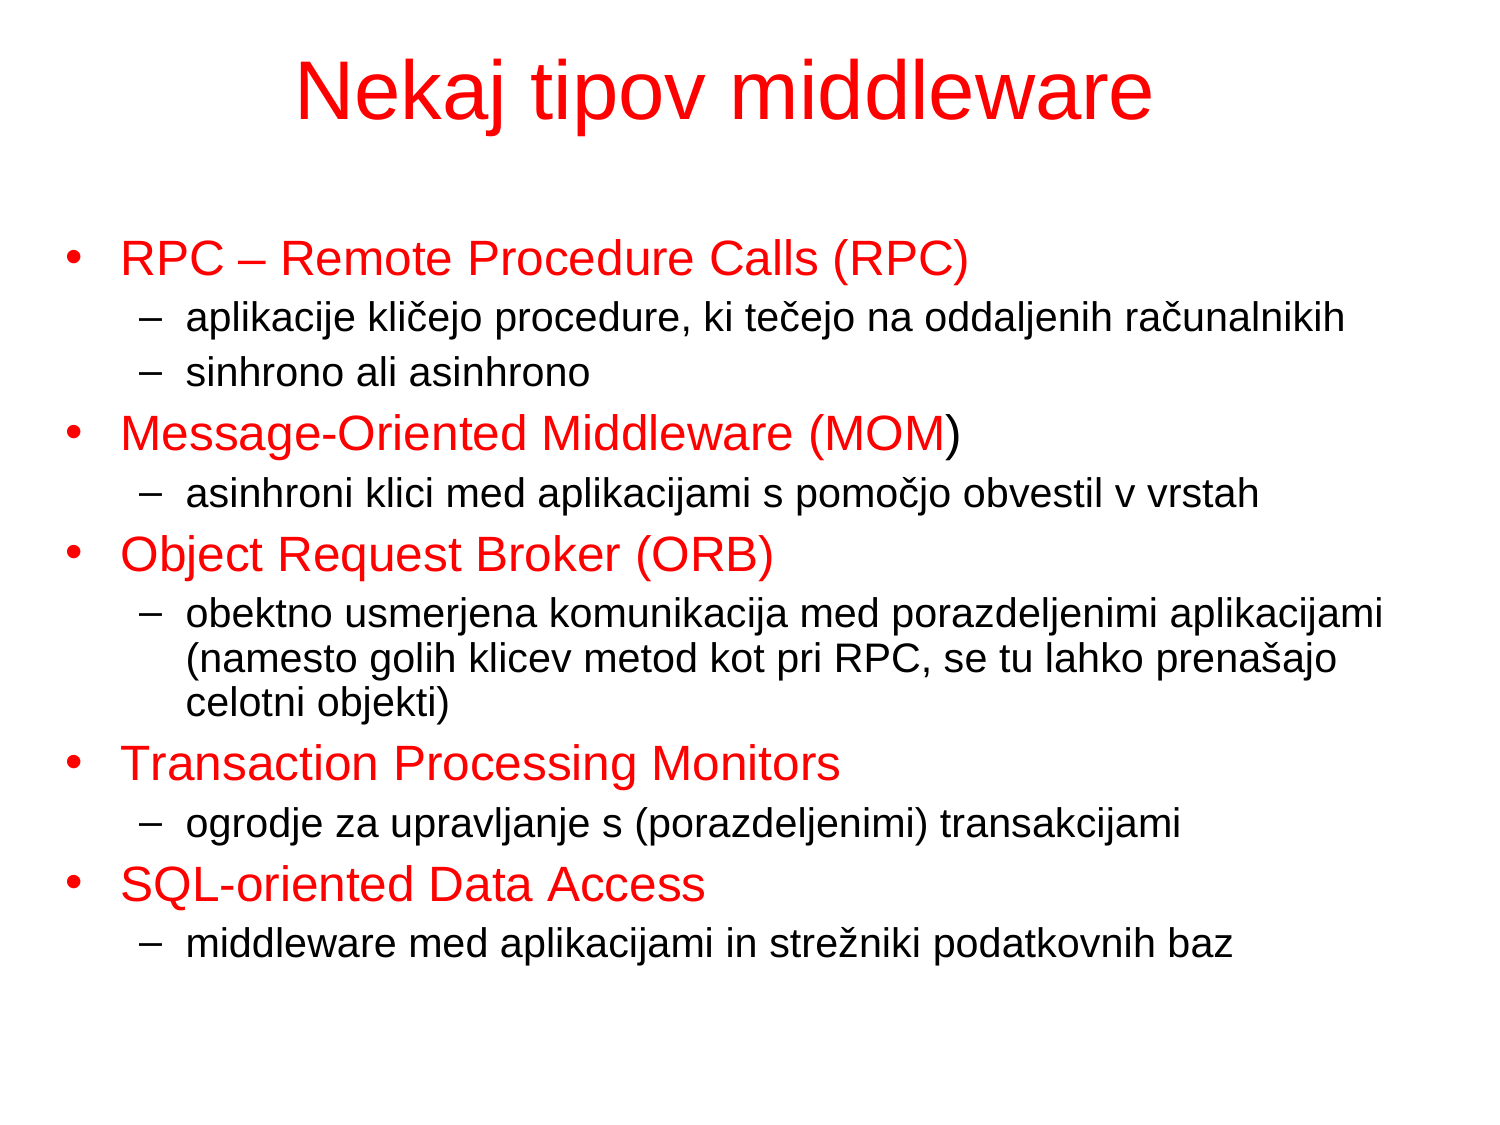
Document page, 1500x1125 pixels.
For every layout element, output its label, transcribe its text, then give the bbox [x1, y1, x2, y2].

title Nekaj tipov middleware [87, 23, 1363, 149]
list RPC – Remote Procedure Calls (RPC) aplikacije kličejo procedure, ki tečejo na oddaljenih računalnikih sinhrono ali asinhrono Message-Oriented Middleware (MOM) asinhroni klici med aplikacijami s pomočjo obvestil v vrstah Object Request Broker (ORB) obektno usmerjena komunikacija med porazdeljenimi aplikacijami (namesto golih klicev metod kot pri RPC, se tu lahko prenašajo celotni objekti) Transaction Processing Monitors ogrodje za upravljanje s (porazdeljenimi) transakcijami SQL-oriented Data Access middleware med aplikacijami in strežniki podatkovnih baz [50, 224, 1450, 983]
